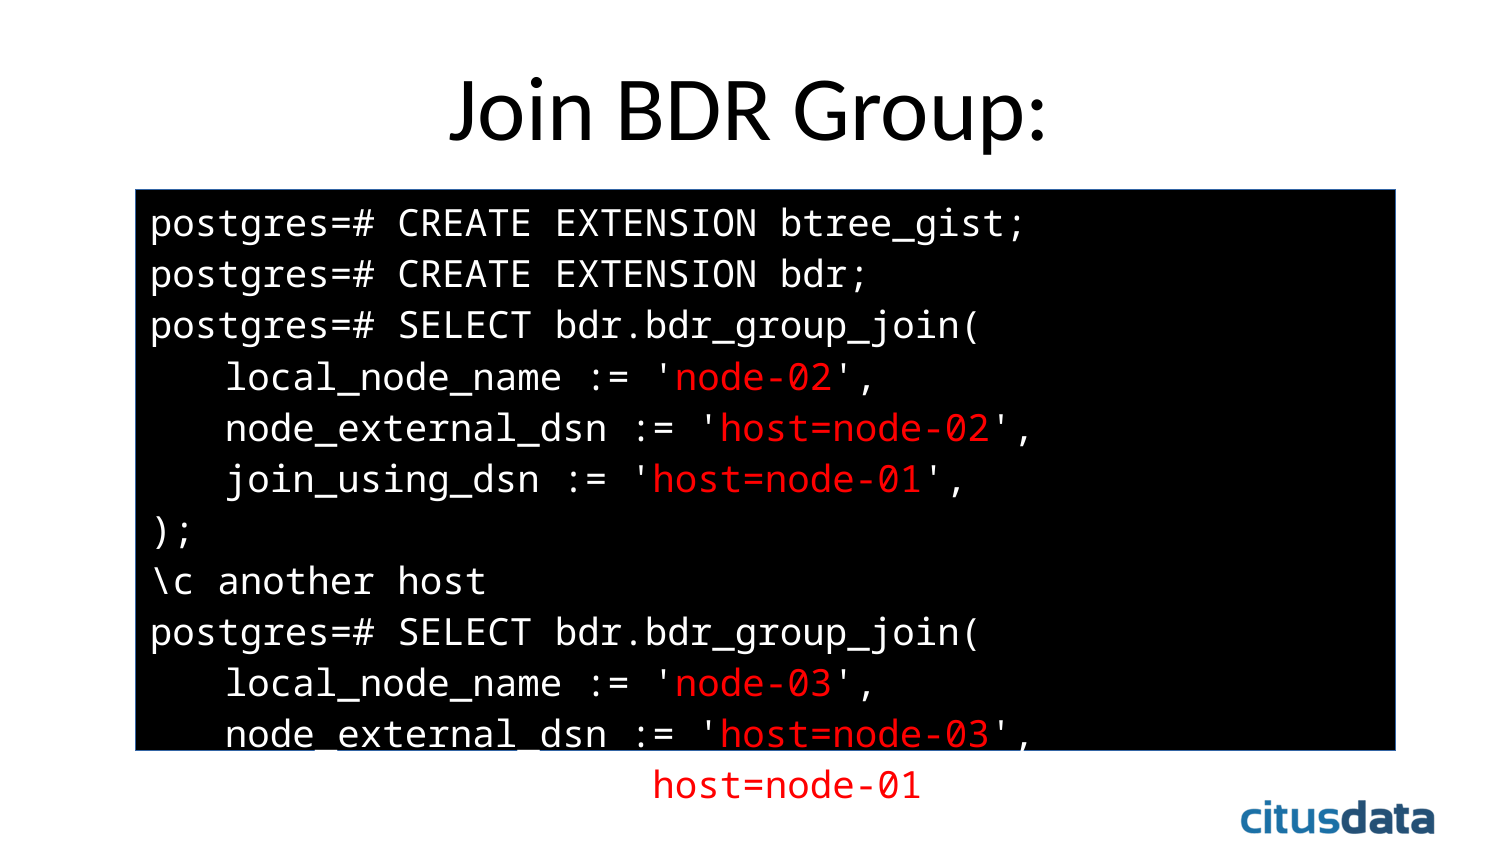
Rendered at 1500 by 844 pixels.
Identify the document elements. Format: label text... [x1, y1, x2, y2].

picture [1237, 795, 1439, 837]
title Join BDR Group: [75, 33, 1425, 175]
text_box postgres=# CREATE EXTENSION btree_gist; postgres=# CREATE EXTENSION bdr; postgres=# SELECT bdr.bdr_group_join( local_node_name := 'node-02', node_external_dsn := 'host=node-02', join_using_dsn := 'host=node-01', ); \c another host postgres=# SELECT bdr.bdr_group_join( local_node_name := 'node-03', node_external_dsn := 'host=node-03', join_using_dsn := 'host=node-01', ); [135, 189, 1396, 751]
